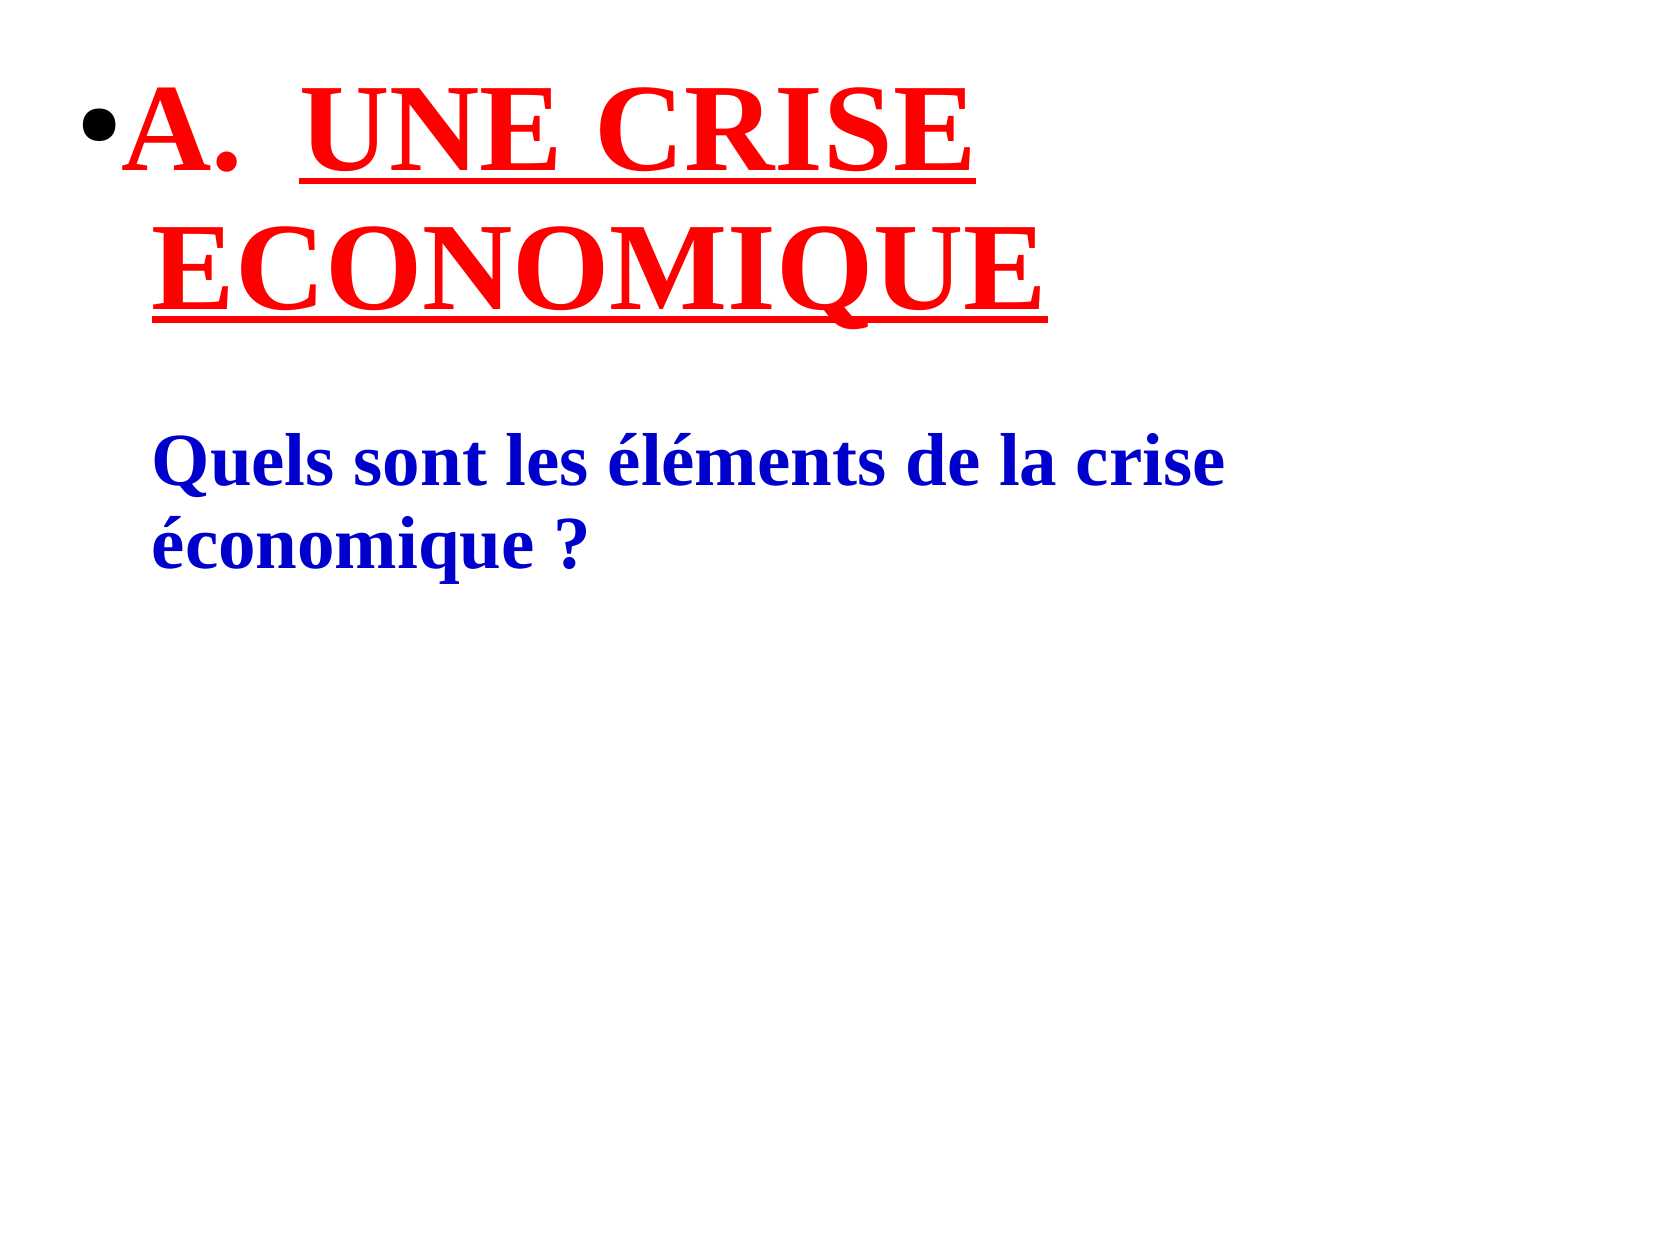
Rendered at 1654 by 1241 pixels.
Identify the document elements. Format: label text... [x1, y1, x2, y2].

title A. UNE CRISE ECONOMIQUE Quels sont les éléments de la crise économique ? [76, 59, 1565, 751]
